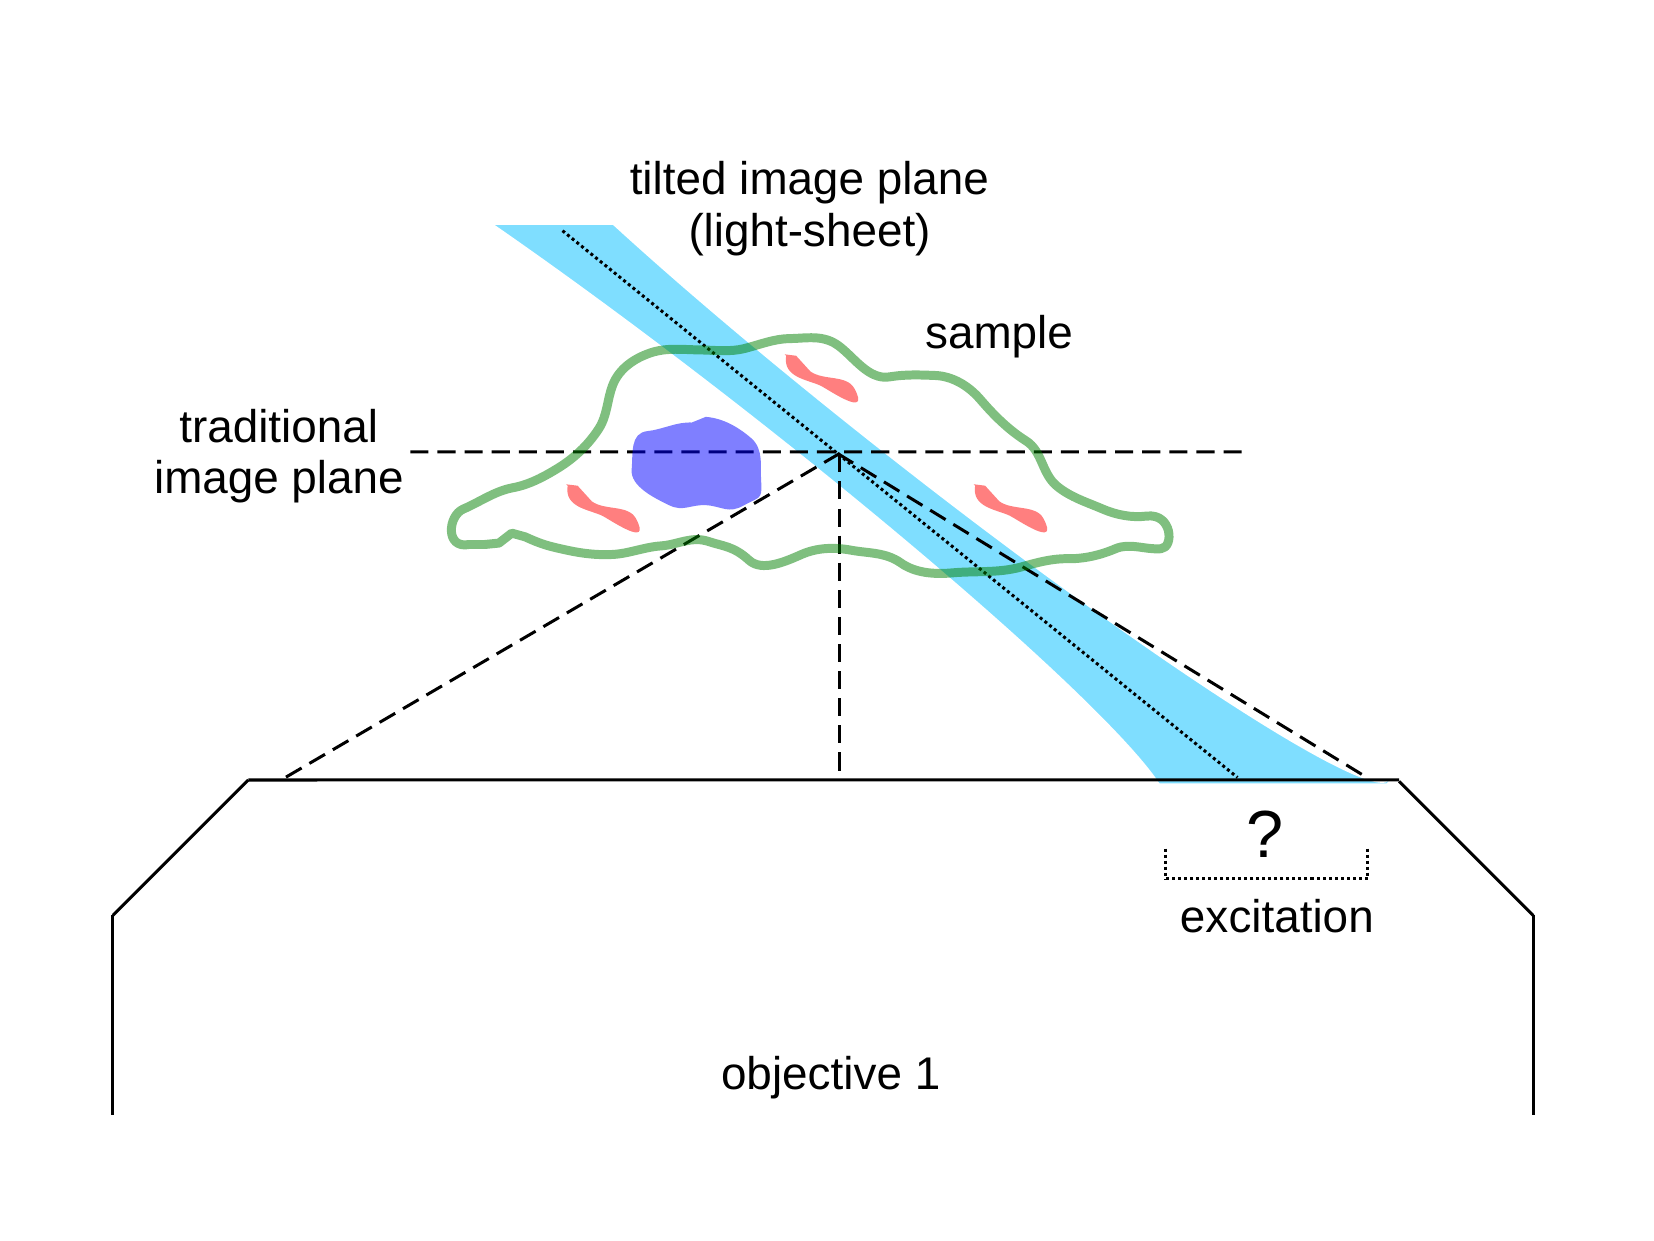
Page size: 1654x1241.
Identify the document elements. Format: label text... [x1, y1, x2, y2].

text_box sample [882, 299, 1116, 381]
text_box [779, 550, 1391, 778]
text_box [987, 399, 1050, 450]
text_box tilted image plane (light-sheet) [581, 145, 1039, 315]
text_box ? [1200, 789, 1330, 889]
text_box excitation [1130, 883, 1424, 968]
text_box [603, 343, 1162, 568]
text_box [566, 484, 640, 533]
text_box [255, 37, 882, 426]
text_box [1087, 782, 1388, 971]
text_box traditional image plane [132, 393, 426, 614]
text_box objective 1 [640, 1040, 1021, 1112]
text_box [1044, 451, 1123, 510]
